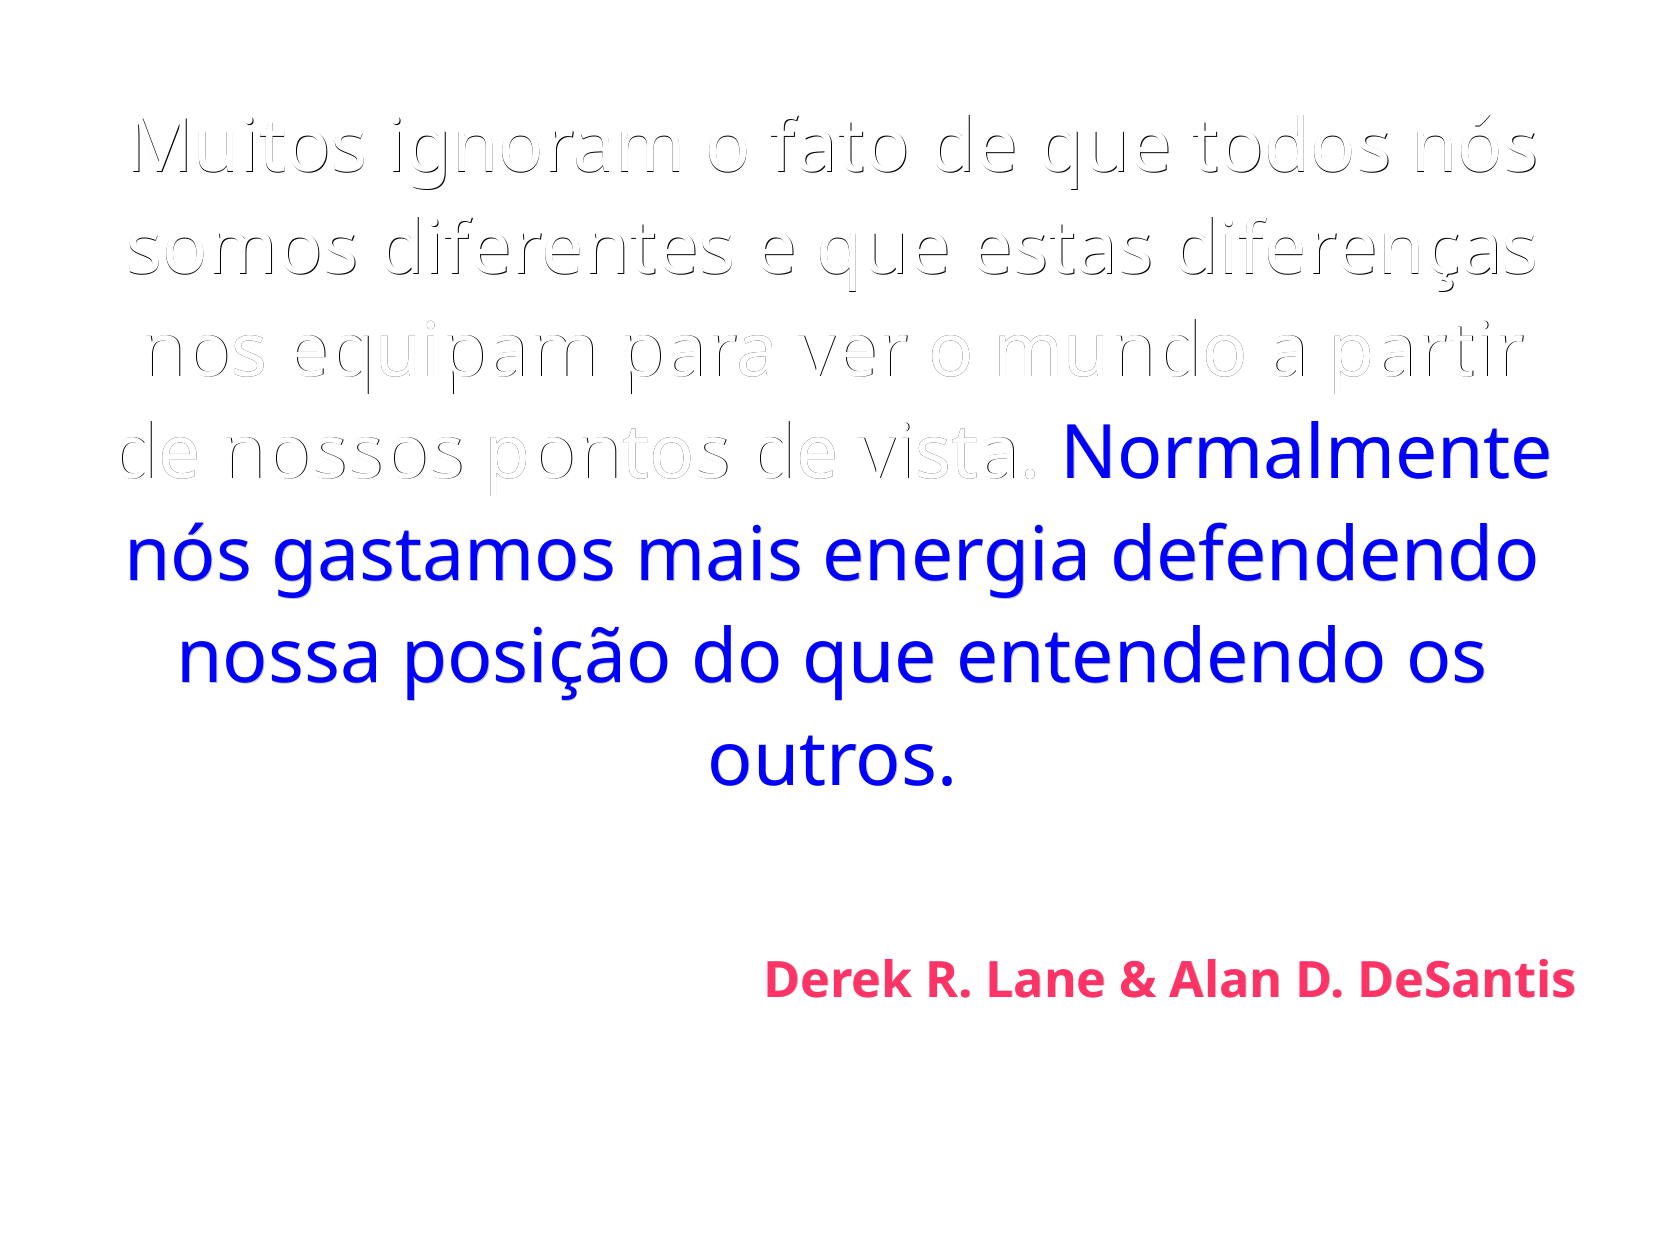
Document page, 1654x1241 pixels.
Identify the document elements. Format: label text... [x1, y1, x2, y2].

subtitle Muitos ignoram o fato de que todos nós somos diferentes e que estas diferenças nos equipam para ver o mundo a partir de nossos pontos de vista. Normalmente nós gastamos mais energia defendendo nossa posição do que entendendo os outros. Derek R. Lane & Alan D. DeSantis [88, 58, 1577, 1119]
